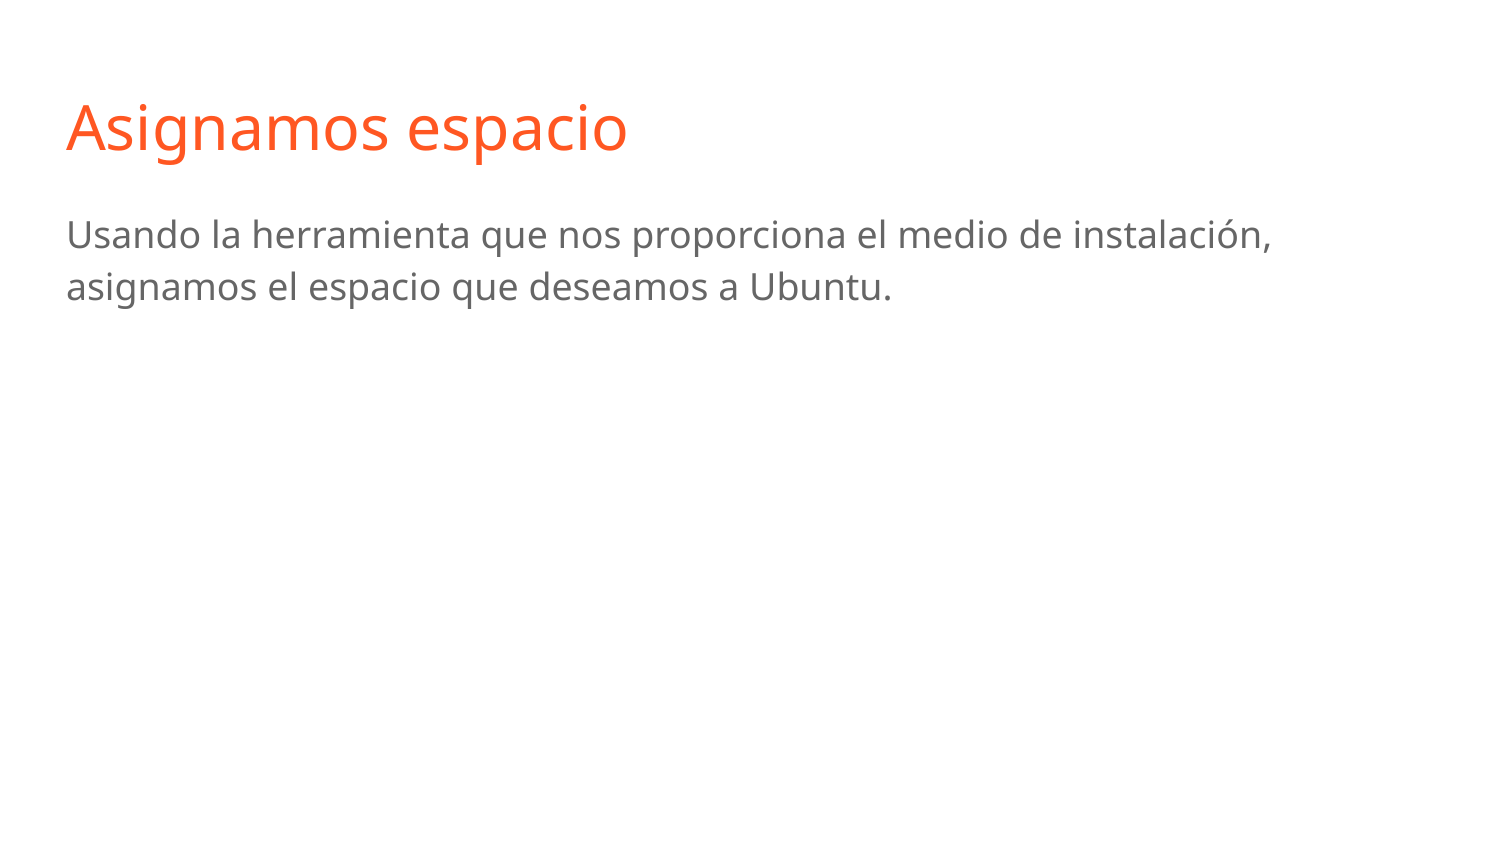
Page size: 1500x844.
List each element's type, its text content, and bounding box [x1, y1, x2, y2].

list Usando la herramienta que nos proporciona el medio de instalación, asignamos el espacio que deseamos a Ubuntu. [51, 189, 1449, 750]
title Asignamos espacio [51, 72, 1449, 167]
